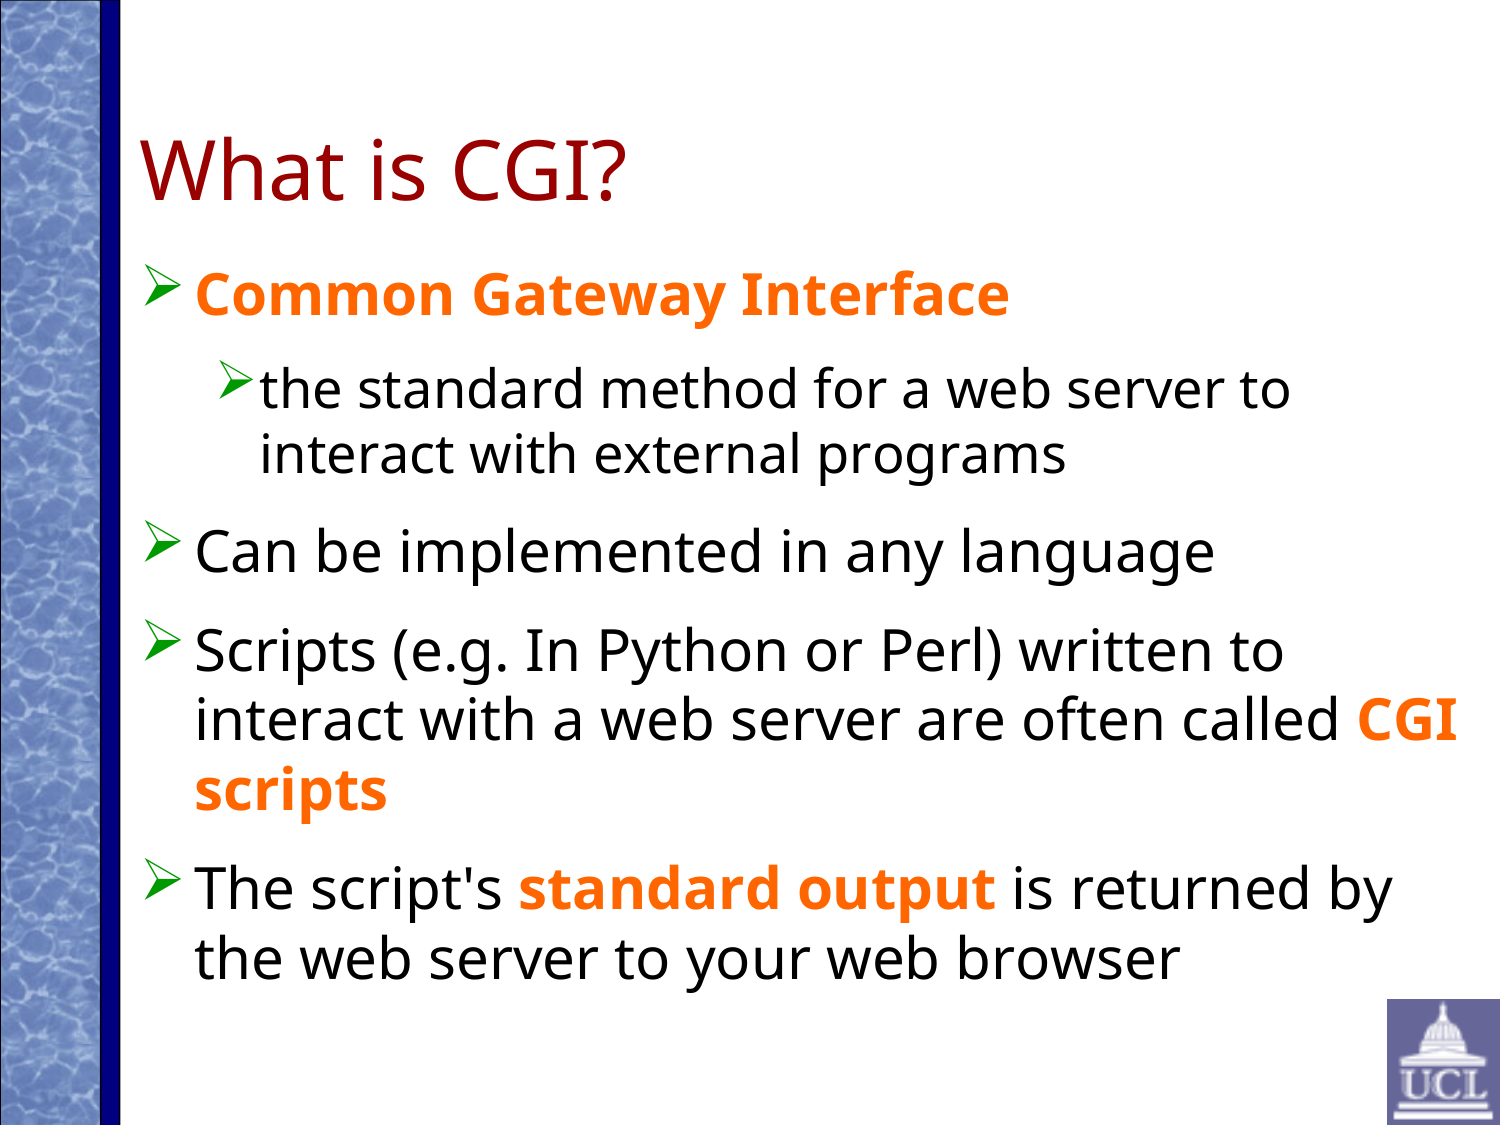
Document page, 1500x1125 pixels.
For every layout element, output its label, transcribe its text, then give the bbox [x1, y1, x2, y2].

picture [1387, 999, 1500, 1125]
picture [1, 1, 99, 1125]
title What is CGI? [124, 37, 1413, 225]
list Common Gateway Interface the standard method for a web server to interact with external programs Can be implemented in any language Scripts (e.g. In Python or Perl) written to interact with a web server are often called CGI scripts The script's standard output is returned by the web server to your web browser [125, 249, 1476, 1088]
